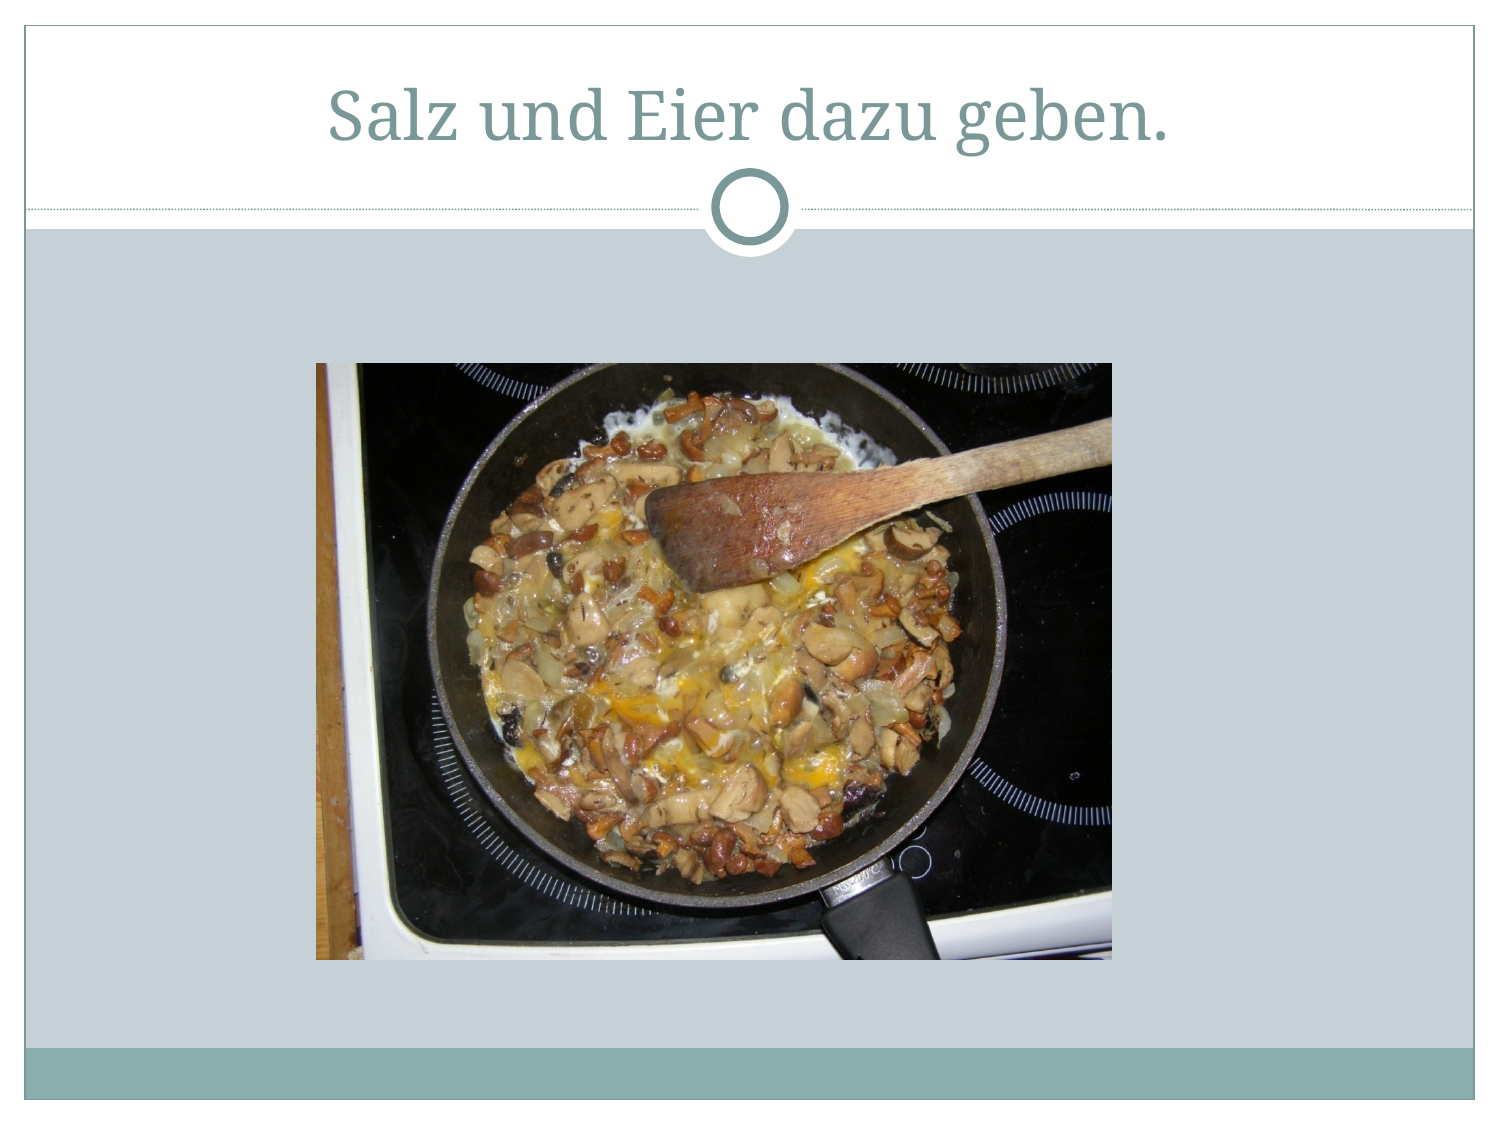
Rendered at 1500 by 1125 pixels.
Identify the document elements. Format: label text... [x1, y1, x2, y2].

title Salz und Eier dazu geben. [49, 37, 1450, 162]
picture [316, 363, 1112, 960]
